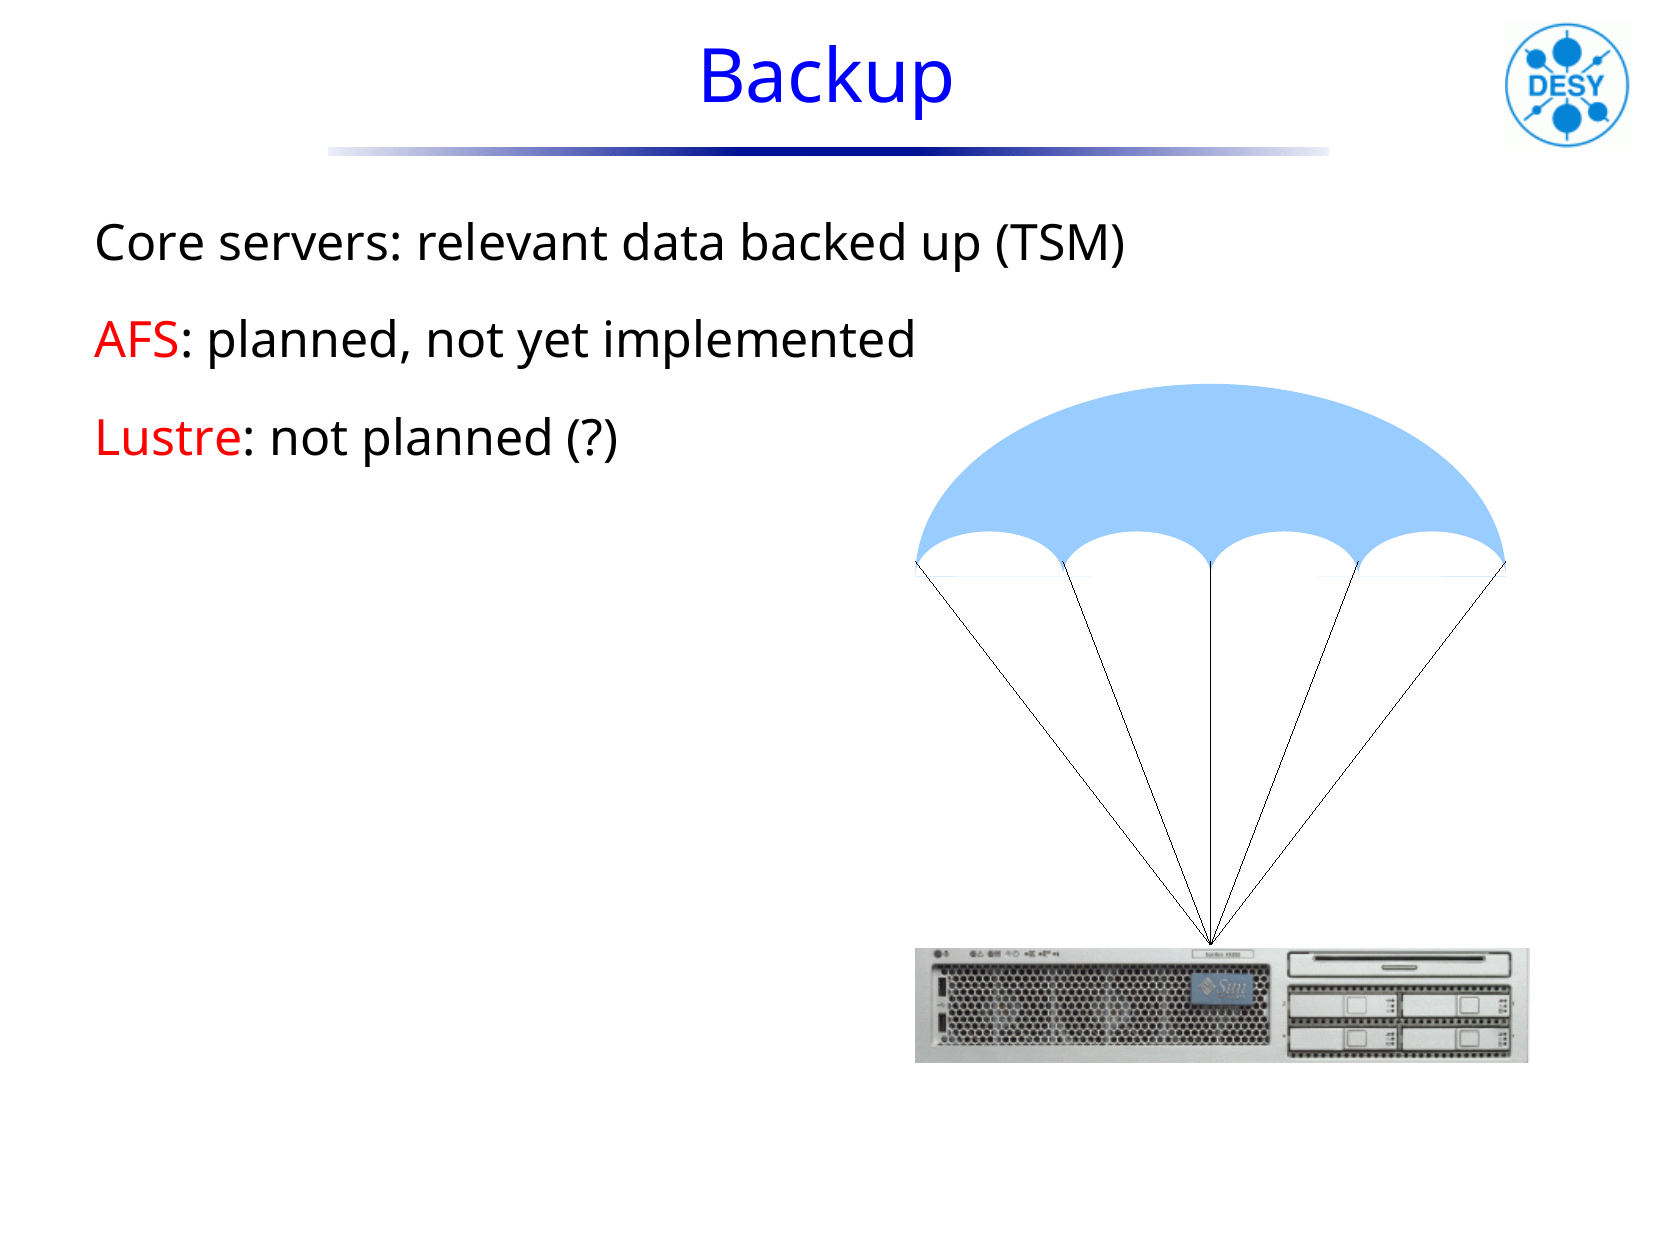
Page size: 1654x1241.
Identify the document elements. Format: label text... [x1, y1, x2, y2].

picture [915, 948, 1530, 1063]
picture [328, 147, 1329, 156]
text_box [915, 383, 1506, 577]
list Core servers: relevant data backed up (TSM) AFS: planned, not yet implemented Lustre: not planned (?) [76, 206, 1565, 1167]
picture [1505, 21, 1631, 148]
title Backup [147, 7, 1506, 141]
